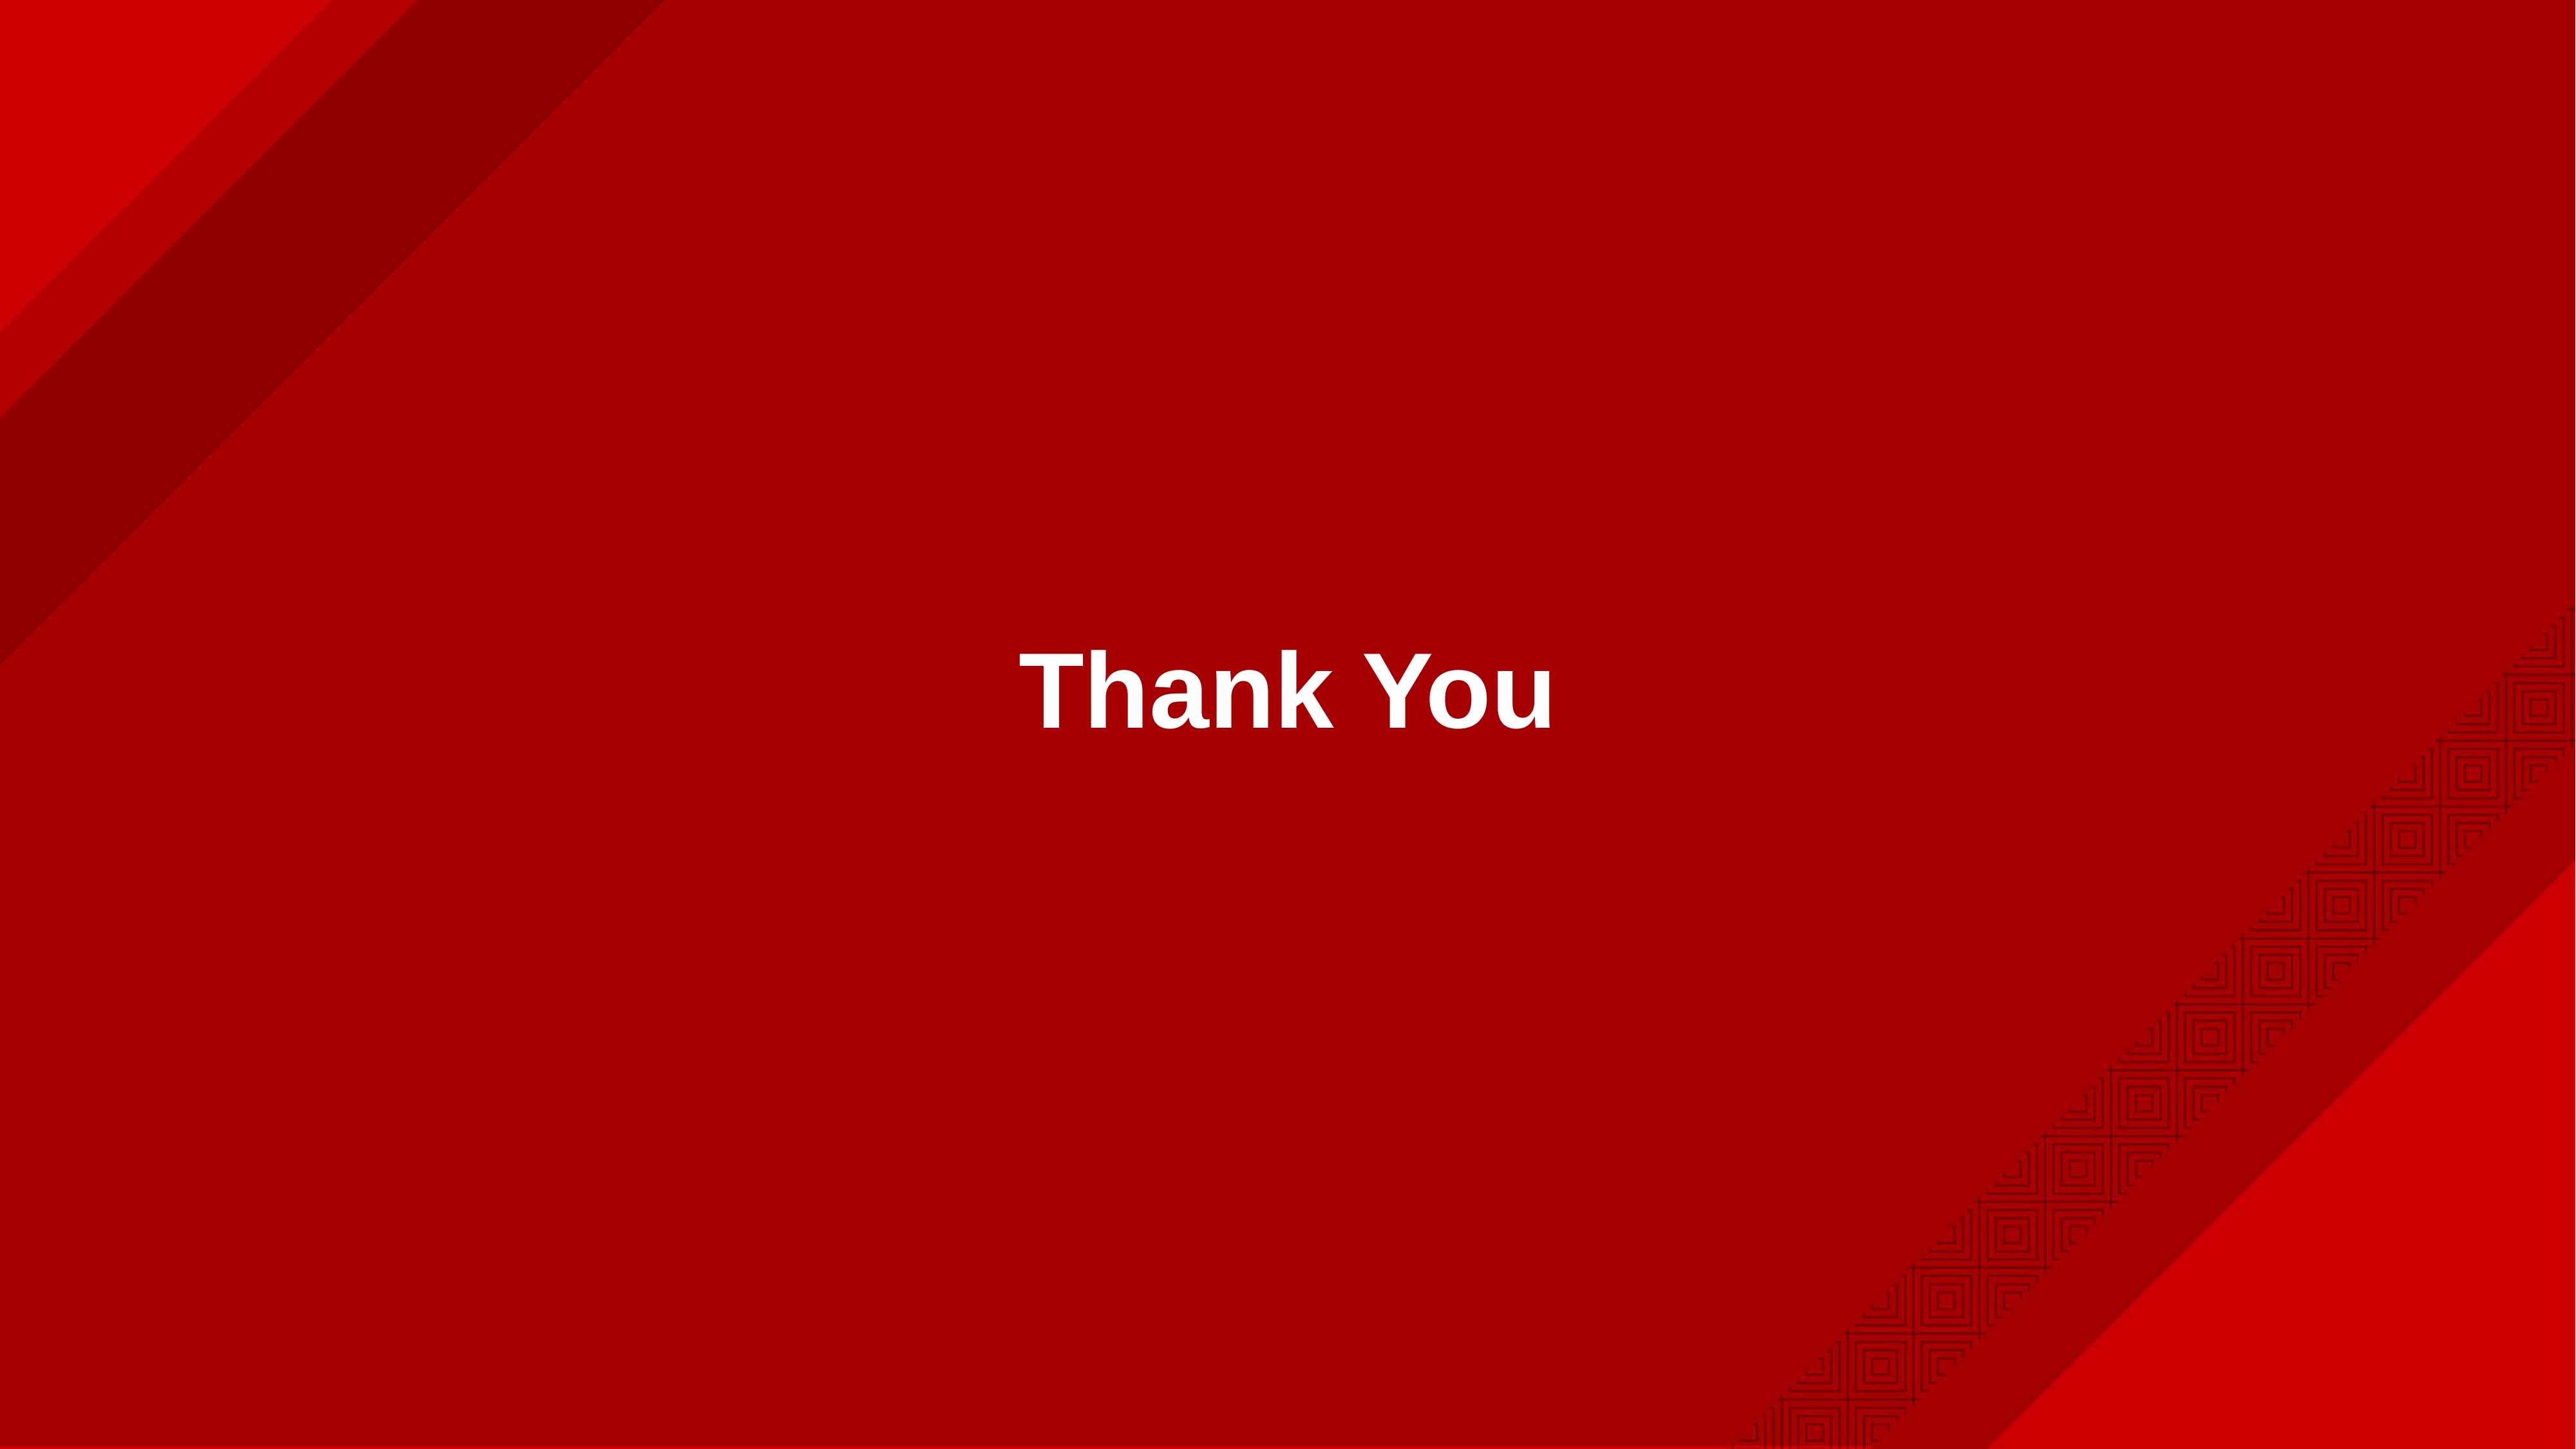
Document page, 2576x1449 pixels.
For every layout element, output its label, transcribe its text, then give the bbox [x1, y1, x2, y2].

title Thank You [129, 570, 2447, 812]
picture [0, 0, 2575, 1449]
